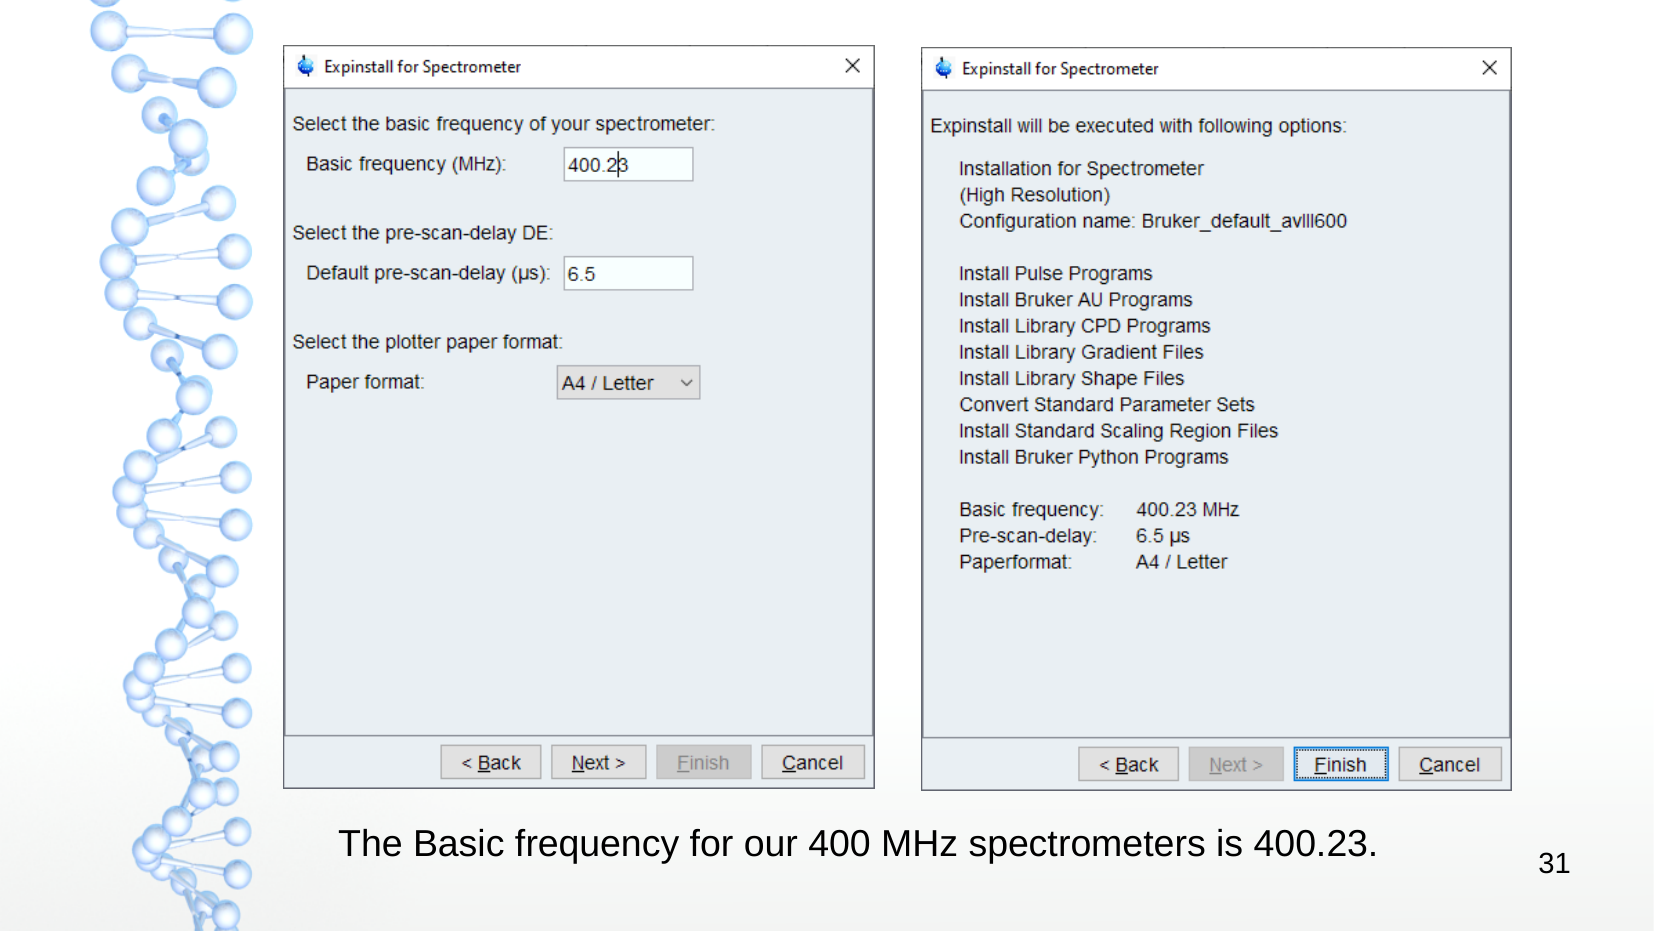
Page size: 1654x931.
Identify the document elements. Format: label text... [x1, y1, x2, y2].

text_box The Basic frequency for our 400 MHz spectrometers is 400.23. [323, 814, 1394, 872]
picture [0, 0, 1654, 931]
